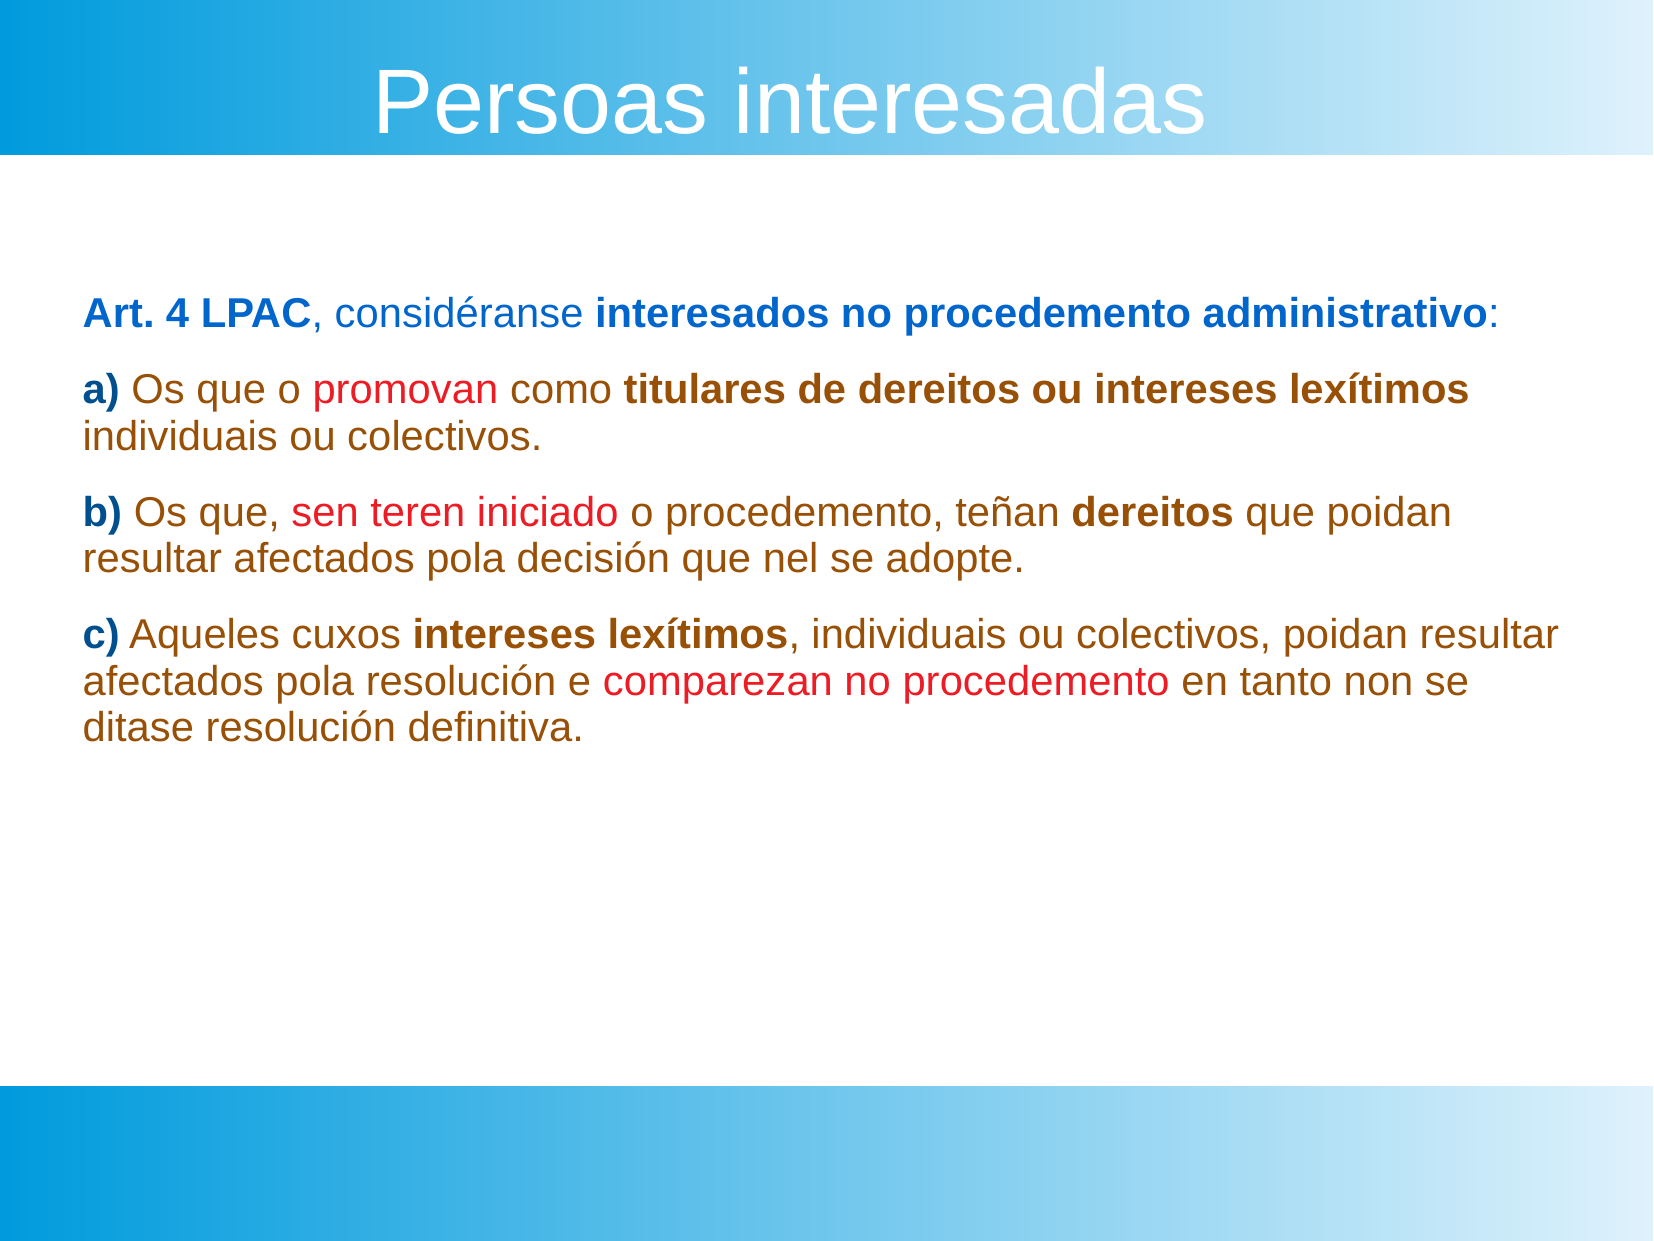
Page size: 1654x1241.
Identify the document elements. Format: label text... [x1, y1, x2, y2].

list Art. 4 LPAC, considéranse interesados no procedemento administrativo: a) Os que o promovan como titulares de dereitos ou intereses lexítimos individuais ou colectivos. b) Os que, sen teren iniciado o procedemento, teñan dereitos que poidan resultar afectados pola decisión que nel se adopte. c) Aqueles cuxos intereses lexítimos, individuais ou colectivos, poidan resultar afectados pola resolución e comparezan no procedemento en tanto non se ditase resolución definitiva. [82, 290, 1571, 1010]
title Persoas interesadas [59, 49, 1548, 155]
